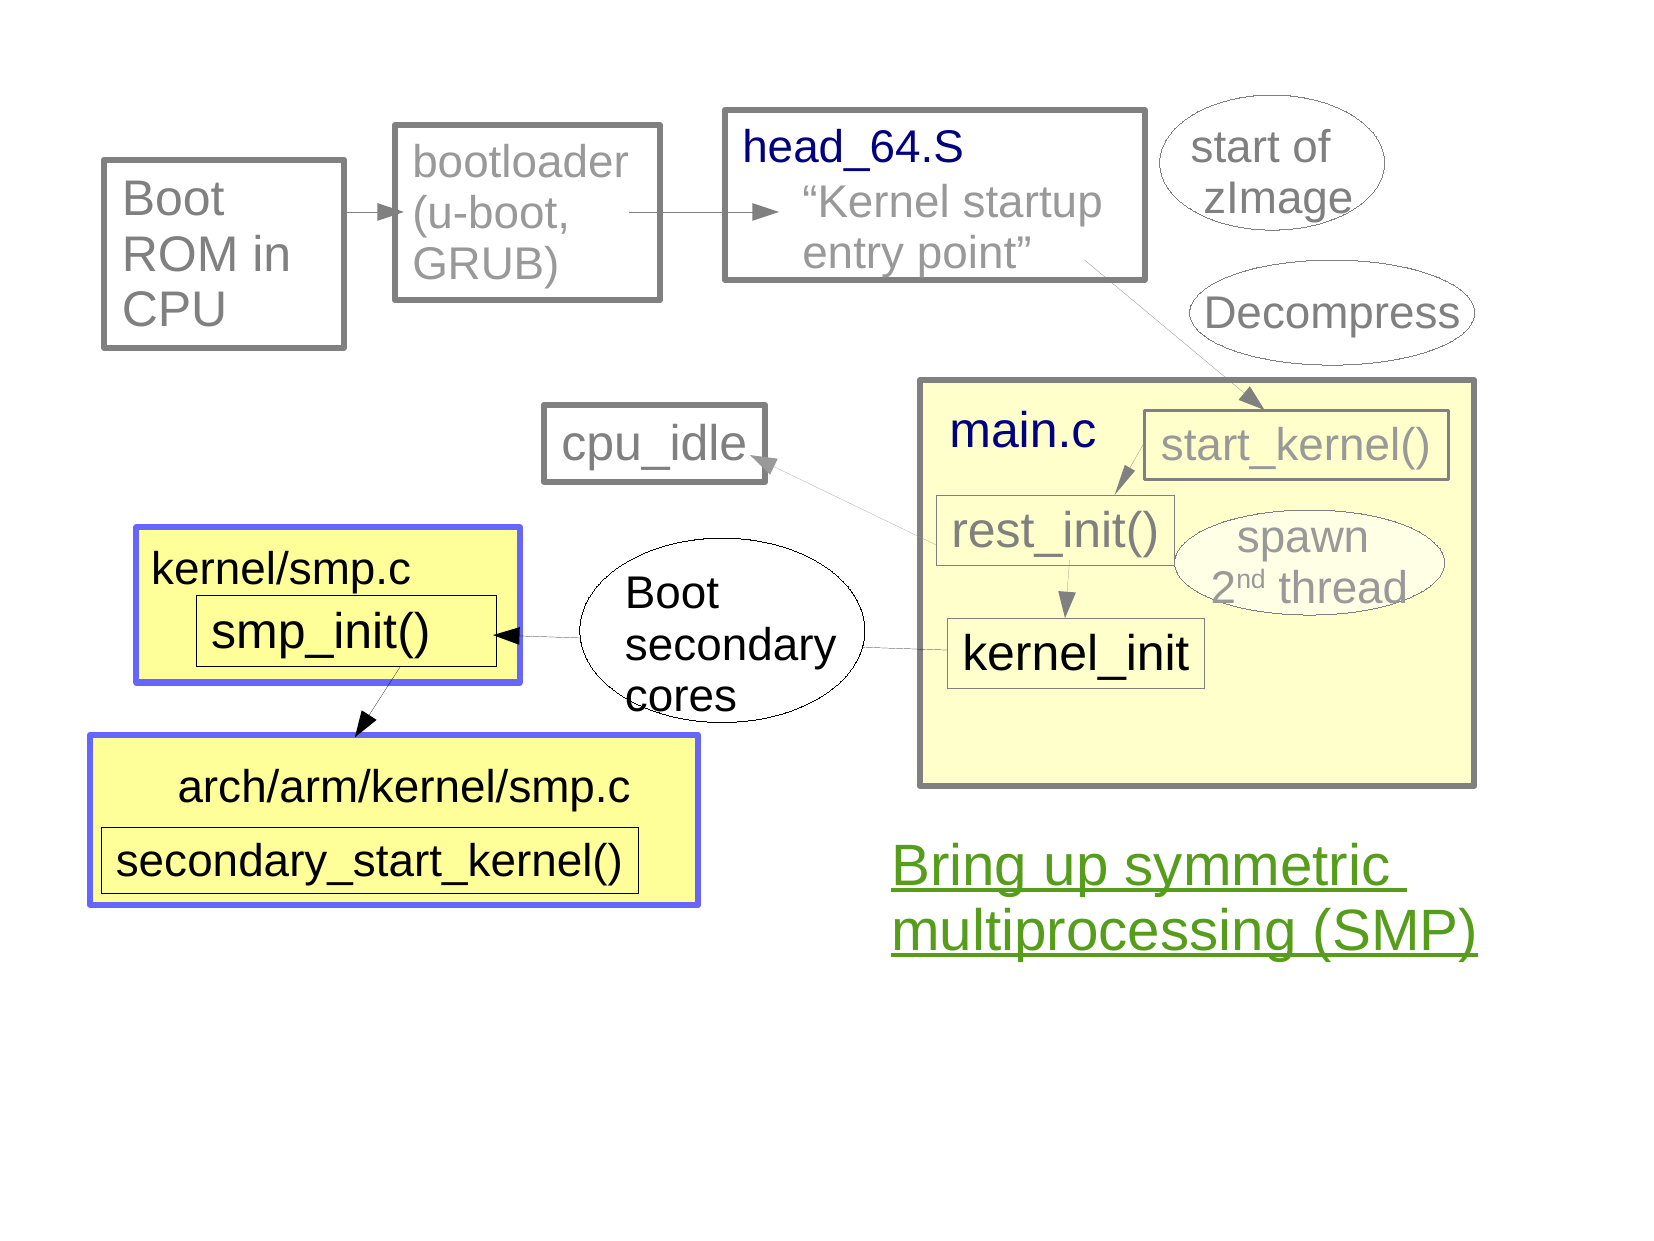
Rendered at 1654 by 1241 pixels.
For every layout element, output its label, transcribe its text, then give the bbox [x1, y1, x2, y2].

text_box kernel/smp.c [136, 535, 497, 596]
text_box [948, 681, 1204, 688]
text_box spawn 2nd thread [1174, 510, 1445, 616]
text_box [937, 561, 1069, 565]
text_box [197, 658, 496, 666]
text_box bootloader (u-boot, GRUB) [394, 125, 660, 276]
text_box [630, 538, 815, 560]
text_box secondary_start_kernel() [101, 827, 639, 886]
text_box cpu_idle [543, 405, 766, 473]
text_box “Kernel startup entry point” [787, 168, 1118, 270]
text_box start of zImage [1175, 113, 1369, 215]
text_box [644, 704, 808, 723]
text_box main.c [934, 395, 1112, 457]
text_box [136, 527, 520, 633]
text_box [89, 734, 699, 905]
text_box [136, 596, 399, 683]
text_box smp_init() [196, 595, 497, 658]
text_box Bring up symmetric multiprocessing (SMP) [876, 825, 1494, 950]
text_box Boot secondary cores [610, 560, 852, 704]
text_box start_kernel() [1144, 410, 1449, 480]
text_box rest_init() [936, 495, 1175, 561]
text_box [391, 637, 520, 683]
text_box [1070, 561, 1174, 565]
text_box [579, 573, 610, 688]
text_box head_64.S [724, 110, 1145, 280]
text_box Decompress [1189, 260, 1475, 366]
text_box [852, 592, 865, 669]
text_box Boot ROM in CPU [103, 159, 344, 322]
text_box [919, 380, 1259, 544]
text_box [654, 704, 666, 708]
text_box arch/arm/kernel/smp.c [162, 753, 646, 814]
text_box [919, 538, 1068, 649]
text_box kernel_init [947, 618, 1205, 681]
text_box [919, 380, 1475, 786]
